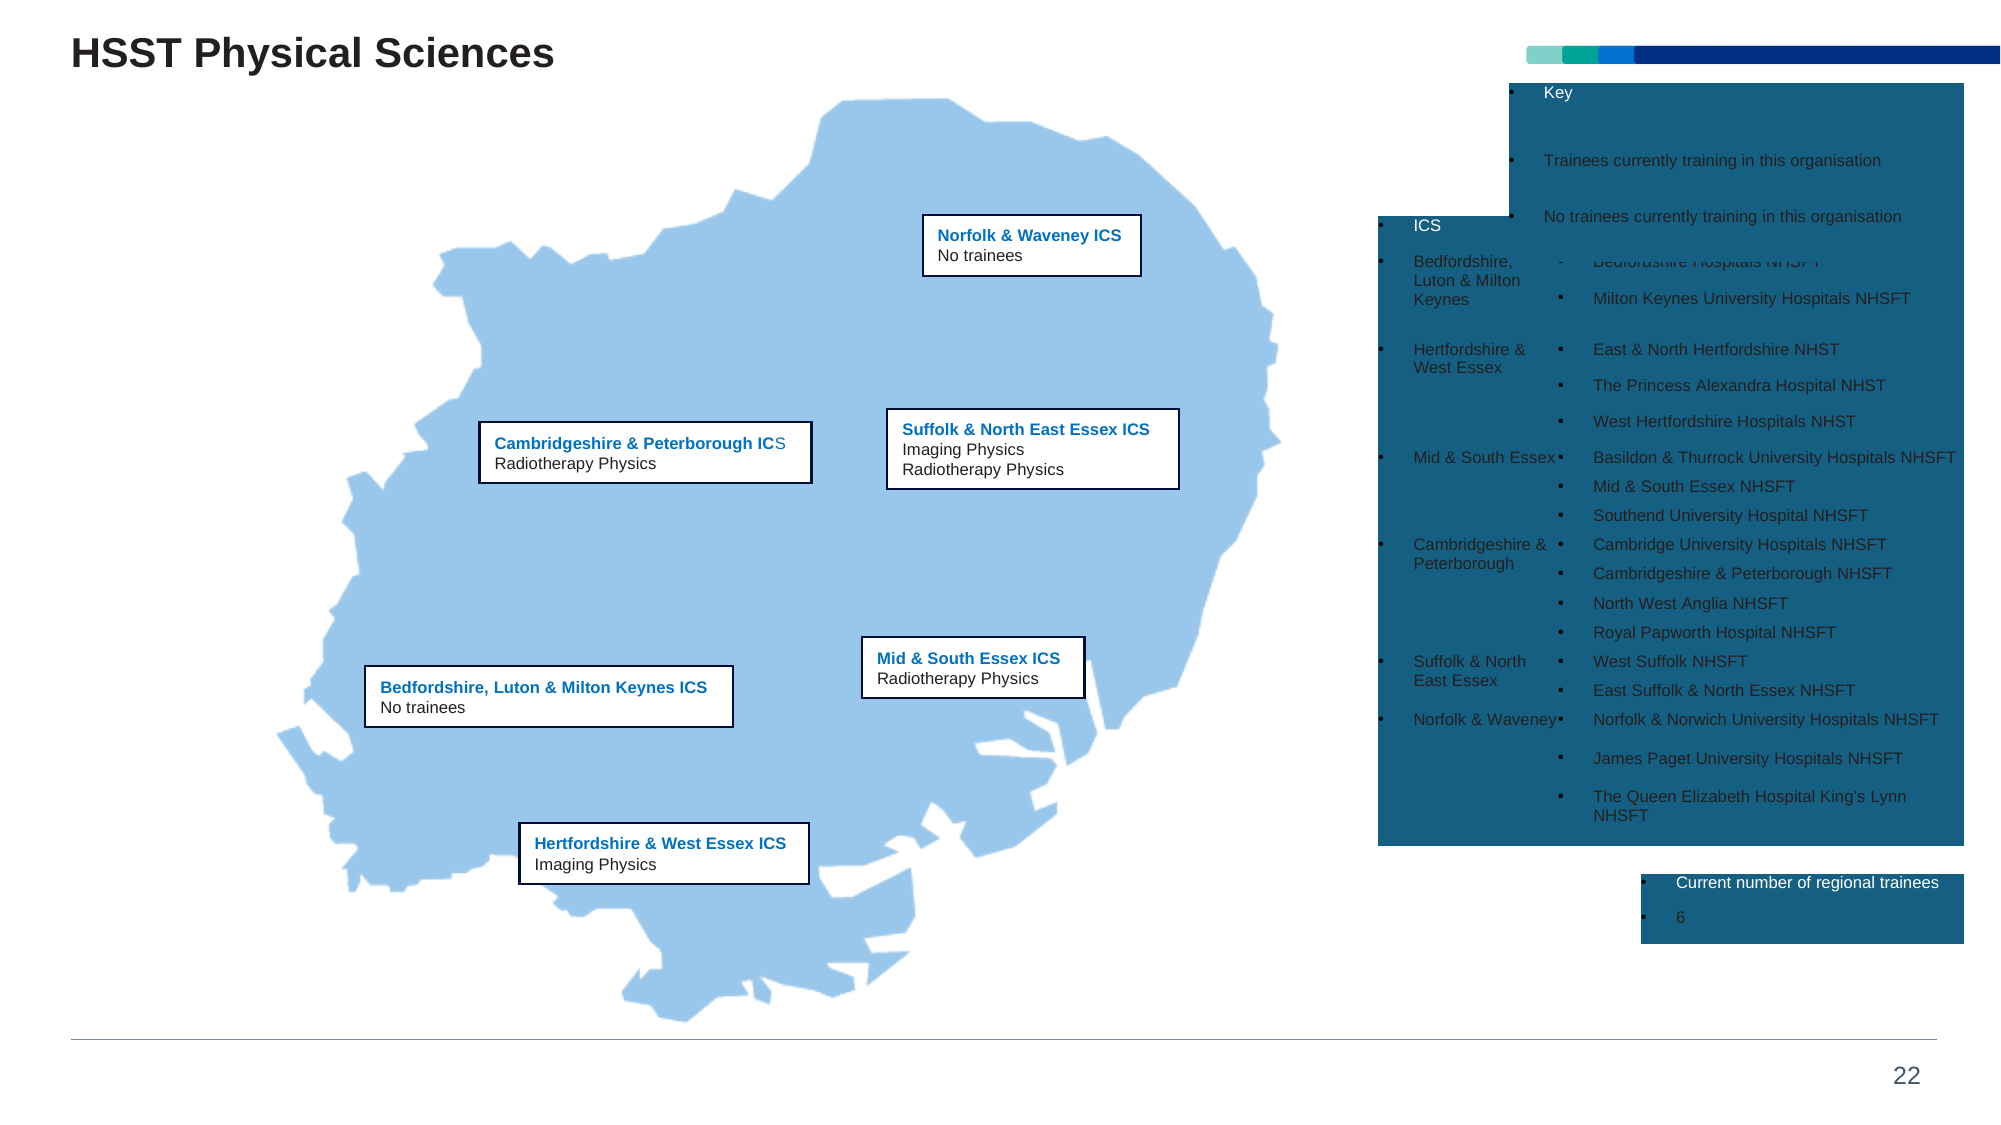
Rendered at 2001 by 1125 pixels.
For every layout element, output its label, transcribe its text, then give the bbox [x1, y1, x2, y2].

table_cell The Princess Alexandra Hospital NHST [1558, 376, 1964, 413]
text_box Bedfordshire, Luton & Milton Keynes ICS No trainees [365, 666, 733, 727]
table_header [1907, 83, 1964, 152]
table_cell Norfolk & Norwich University Hospitals NHSFT [1558, 711, 1964, 749]
table_header Current number of regional trainees [1641, 874, 1964, 909]
text_box Norfolk & Waveney ICS No trainees [923, 215, 1141, 276]
table_cell West Hertfordshire Hospitals NHST [1558, 413, 1964, 448]
title HSST Physical Sciences [70, 32, 1513, 79]
table_cell No trainees currently training in this organisation [1509, 207, 1907, 262]
table_cell Mid & South Essex [1378, 448, 1558, 536]
table_cell Southend University Hospital NHSFT [1558, 506, 1964, 536]
table_cell Basildon & Thurrock University Hospitals NHSFT [1558, 448, 1964, 477]
picture [257, 84, 1302, 1041]
table_cell Bedfordshire Hospitals NHSFT [1558, 262, 1964, 289]
table_header ICS [1378, 216, 1509, 253]
table_cell Milton Keynes University Hospitals NHSFT [1558, 289, 1964, 340]
table_cell East Suffolk & North Essex NHSFT [1558, 681, 1964, 711]
table_header Key [1509, 83, 1907, 152]
table_cell The Queen Elizabeth Hospital King’s Lynn NHSFT [1558, 787, 1964, 846]
table_cell James Paget University Hospitals NHSFT [1558, 749, 1964, 787]
table_cell Cambridgeshire & Peterborough [1378, 536, 1558, 652]
table_cell [1907, 207, 1964, 262]
table_cell Norfolk & Waveney [1378, 711, 1558, 846]
table_cell Royal Papworth Hospital NHSFT [1558, 623, 1964, 652]
table_cell Hertfordshire & West Essex [1378, 340, 1558, 448]
table_cell Mid & South Essex NHSFT [1558, 477, 1964, 506]
table_cell Cambridge University Hospitals NHSFT [1558, 536, 1964, 565]
table_cell East & North Hertfordshire NHST [1558, 340, 1964, 376]
text_box Cambridgeshire & Peterborough ICS Radiotherapy Physics [480, 422, 811, 483]
table_cell Trainees currently training in this organisation [1509, 152, 1907, 207]
table_cell Cambridgeshire & Peterborough NHSFT [1558, 565, 1964, 594]
table_cell 6 [1641, 909, 1964, 944]
table_cell Bedfordshire, Luton & Milton Keynes [1378, 253, 1558, 340]
table_cell [1907, 152, 1964, 207]
text_box Mid & South Essex ICS Radiotherapy Physics [862, 637, 1084, 698]
table_cell West Suffolk NHSFT [1558, 652, 1964, 681]
text_box Hertfordshire & West Essex ICS Imaging Physics [520, 823, 809, 884]
text_box Suffolk & North East Essex ICS Imaging Physics Radiotherapy Physics [887, 409, 1179, 489]
table_cell North West Anglia NHSFT [1558, 594, 1964, 623]
table_cell Suffolk & North East Essex [1378, 652, 1558, 711]
